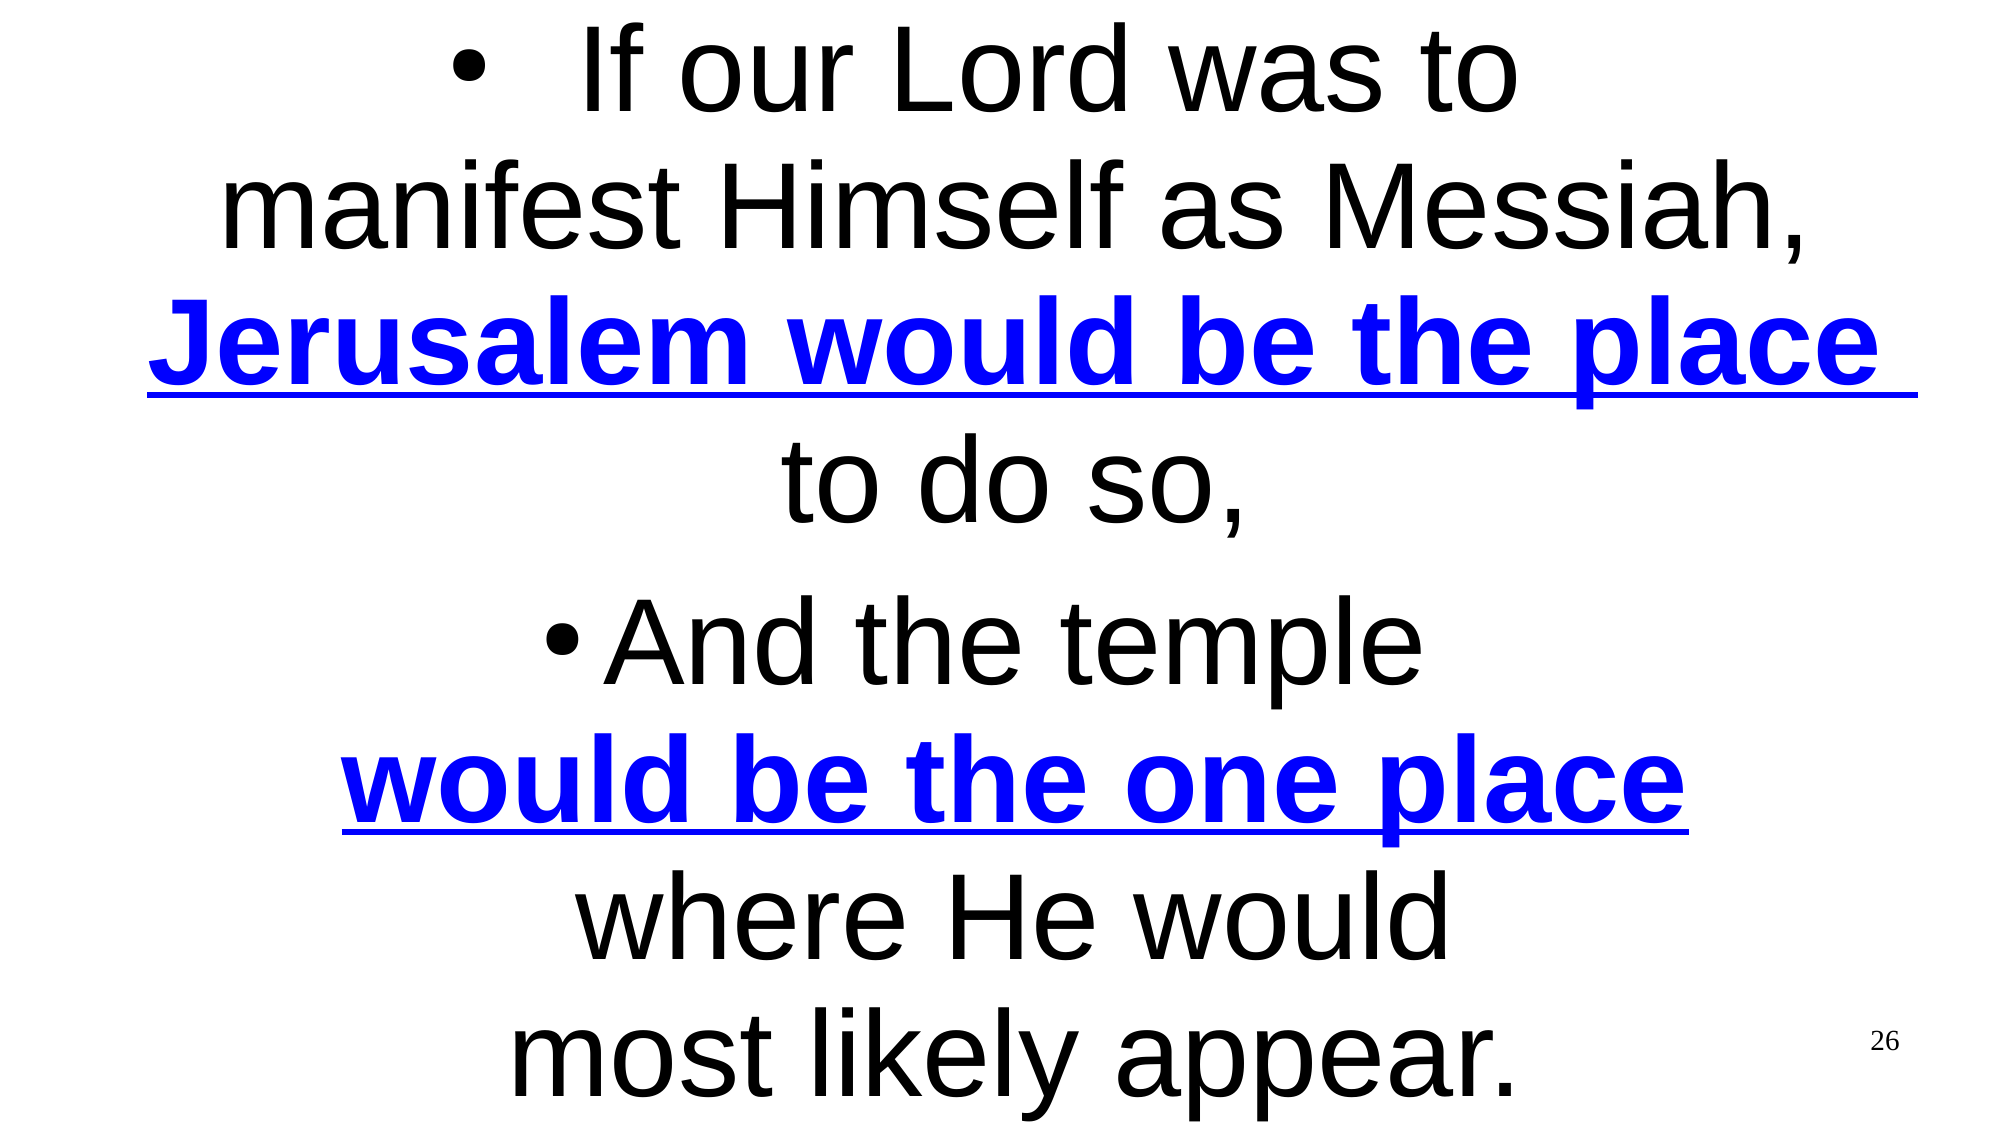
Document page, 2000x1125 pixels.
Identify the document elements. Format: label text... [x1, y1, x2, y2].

list If our Lord was to manifest Himself as Messiah, Jerusalem would be the place to do so, And the temple would be the one place where He would most likely appear. [0, 0, 1996, 1123]
